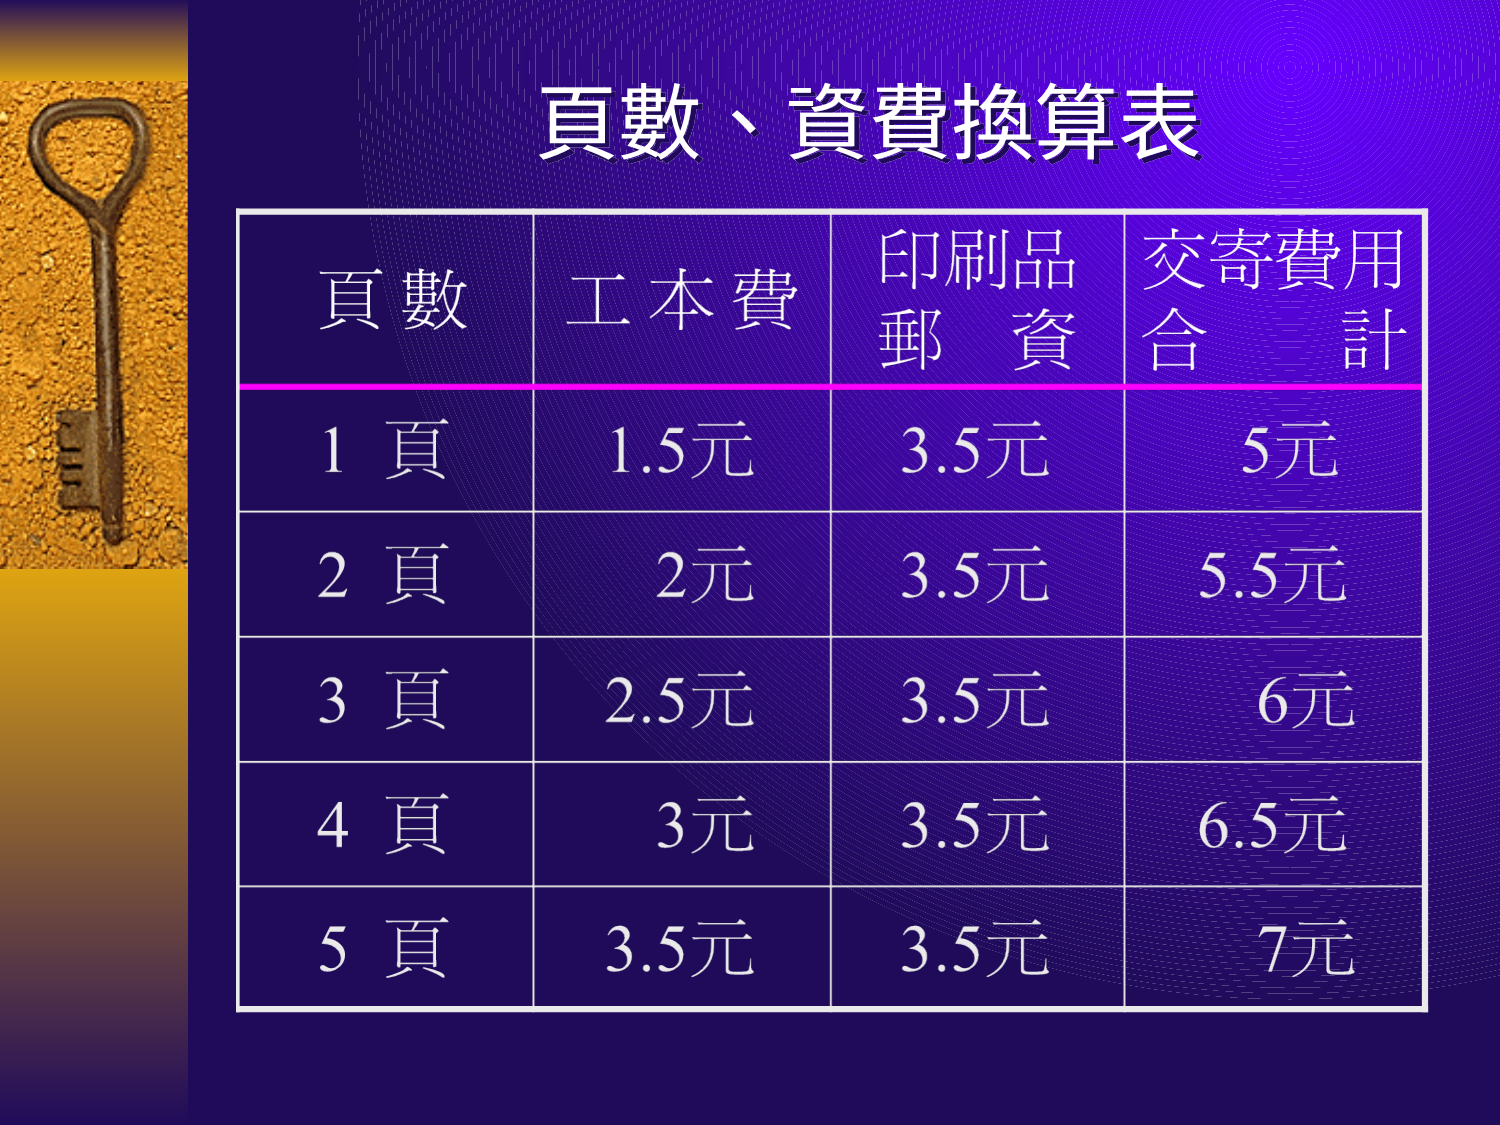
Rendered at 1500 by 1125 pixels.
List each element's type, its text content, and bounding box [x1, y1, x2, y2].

picture [236, 199, 1449, 1029]
text_box 頁數、資費換算表 [475, 62, 1262, 178]
